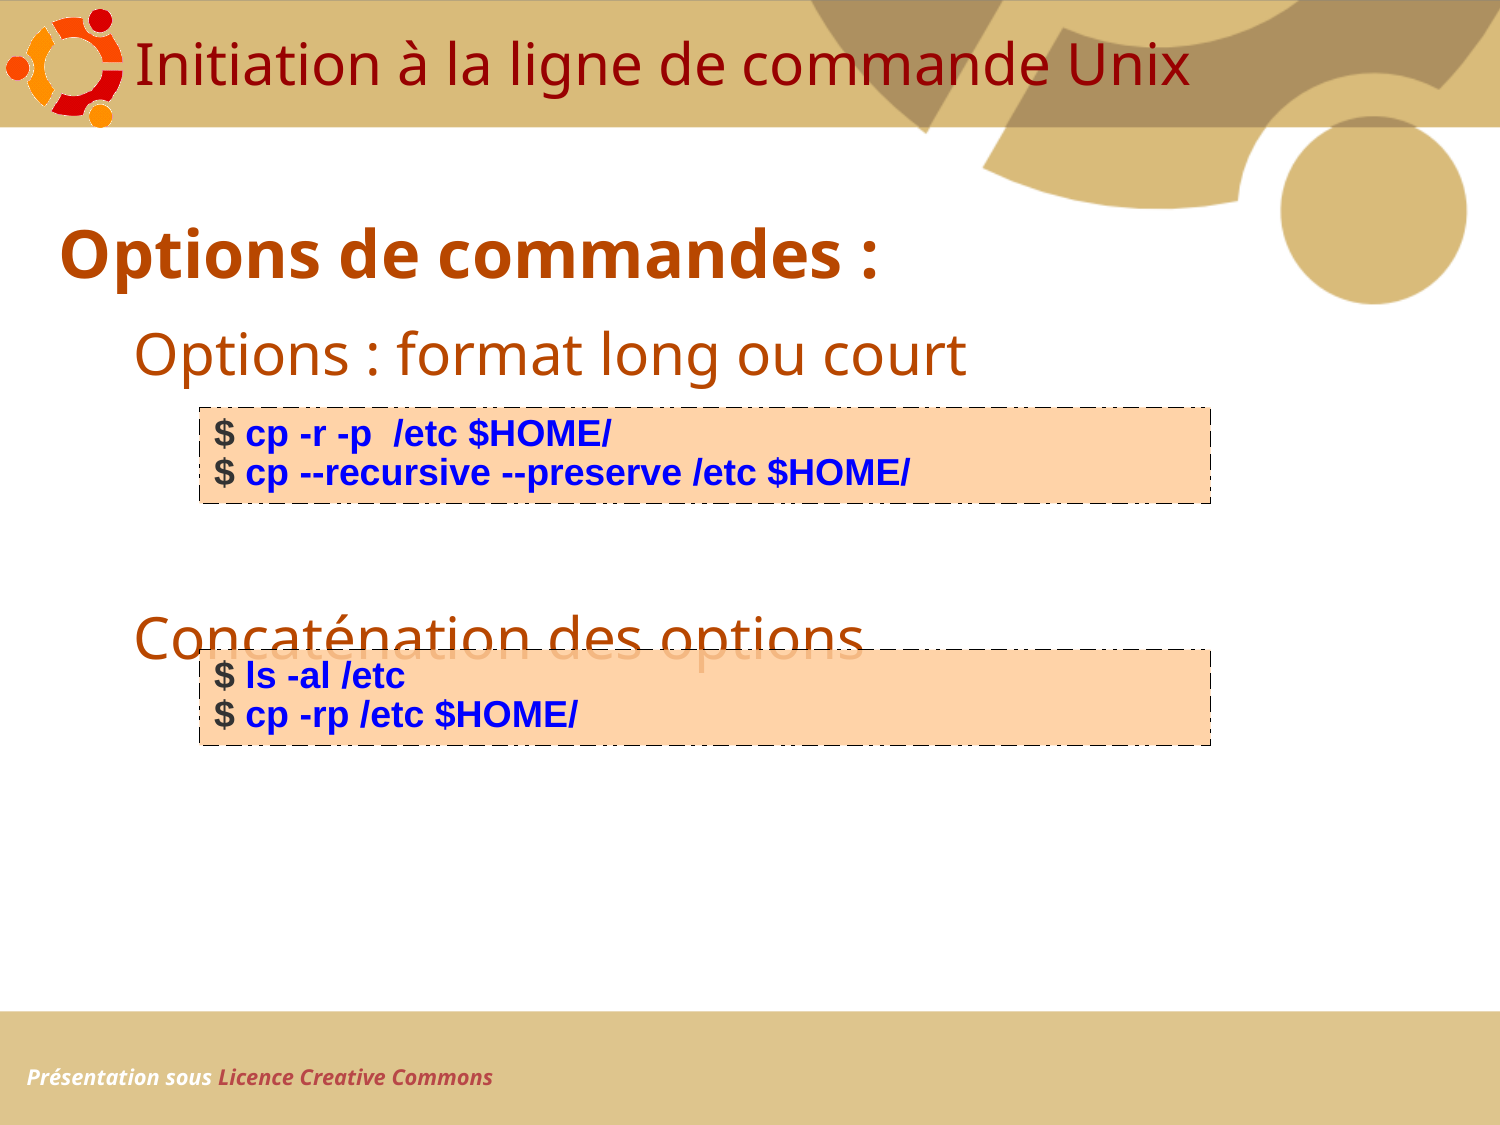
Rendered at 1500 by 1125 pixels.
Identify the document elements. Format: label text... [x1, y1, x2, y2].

list Options de commandes : Options : format long ou court Concaténation des options [59, 206, 1461, 893]
text_box $ ls -al /etc $ cp -rp /etc $HOME/ [199, 649, 1211, 746]
title Initiation à la ligne de commande Unix [135, 0, 1417, 177]
picture [0, 0, 1500, 557]
text_box $ cp -r -p /etc $HOME/ $ cp --recursive --preserve /etc $HOME/ [199, 407, 1211, 504]
